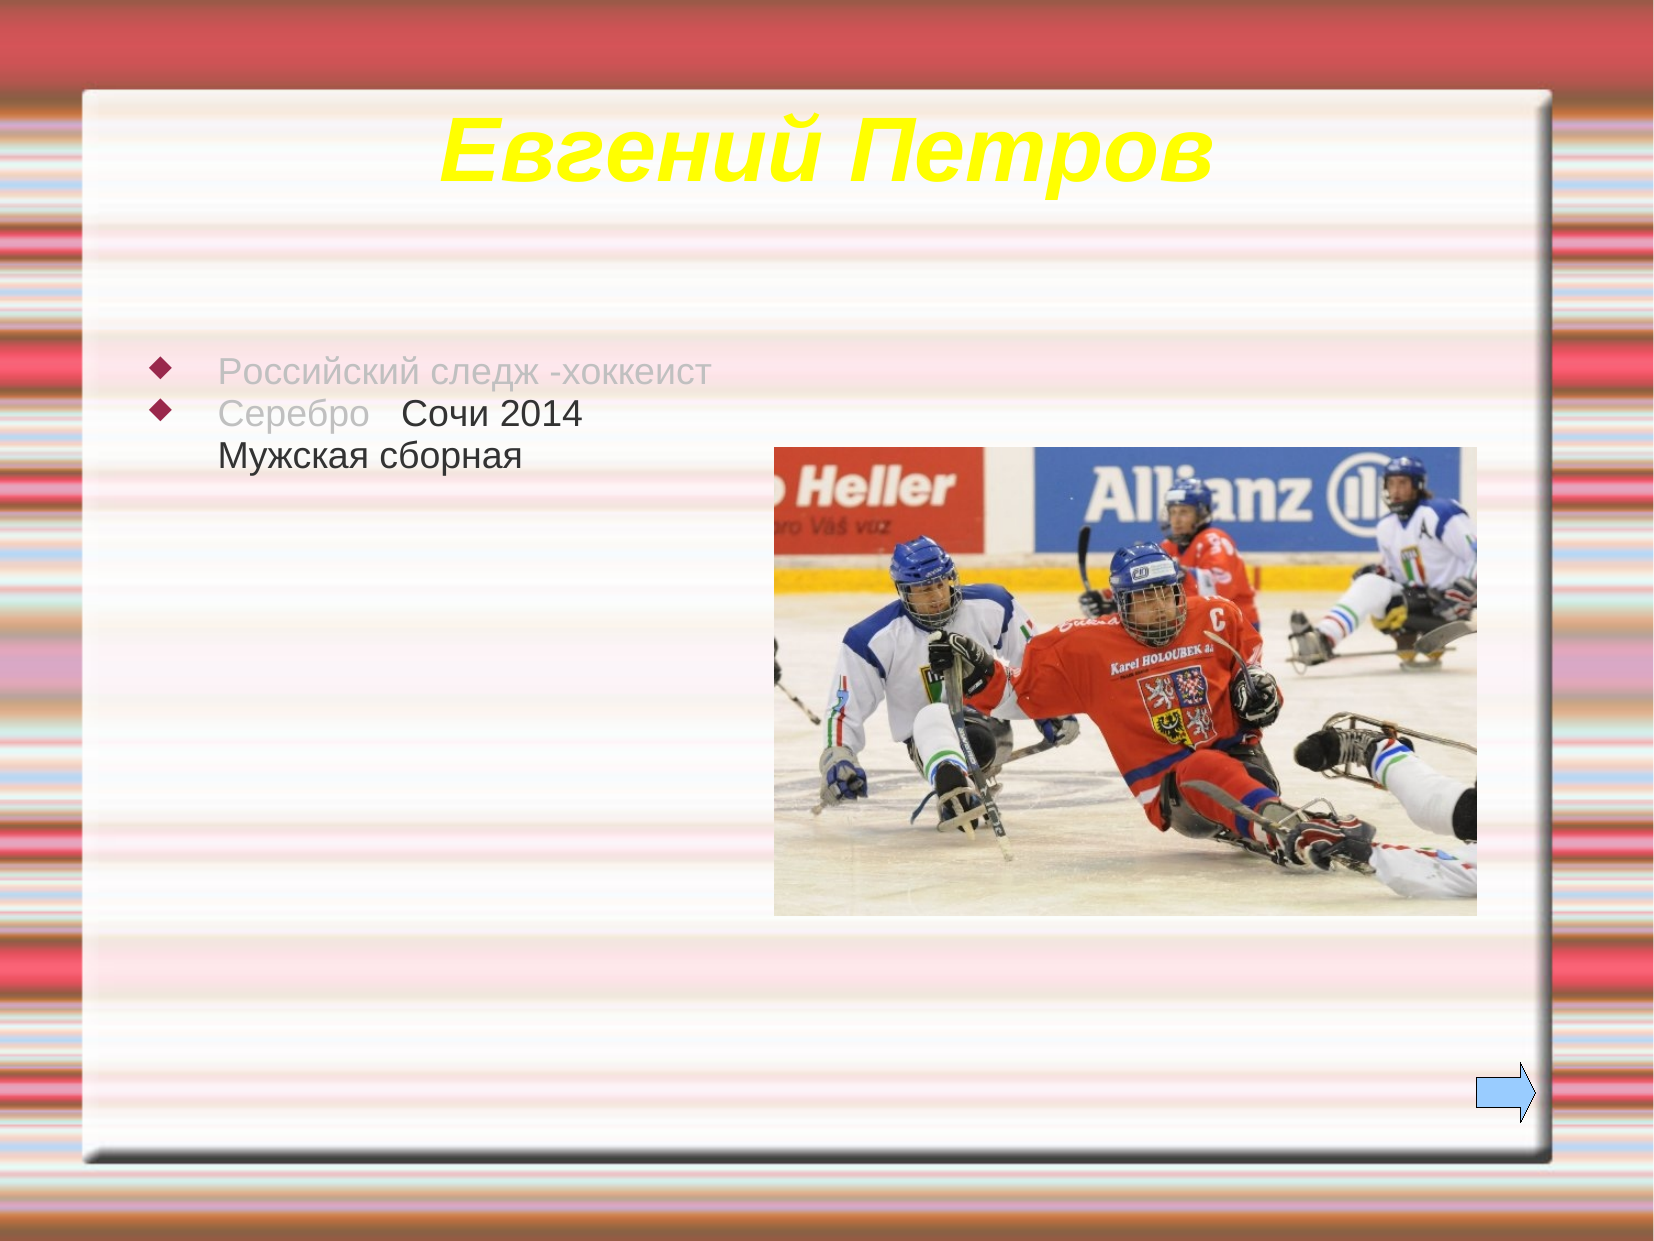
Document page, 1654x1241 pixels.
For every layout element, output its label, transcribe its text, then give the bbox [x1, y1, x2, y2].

list Российский следж -хоккеист Серебро Сочи 2014 Мужская сборная [134, 350, 809, 1133]
title Евгений Петров [121, 53, 1534, 247]
picture [0, 0, 1654, 1241]
text_box [1476, 1062, 1536, 1123]
